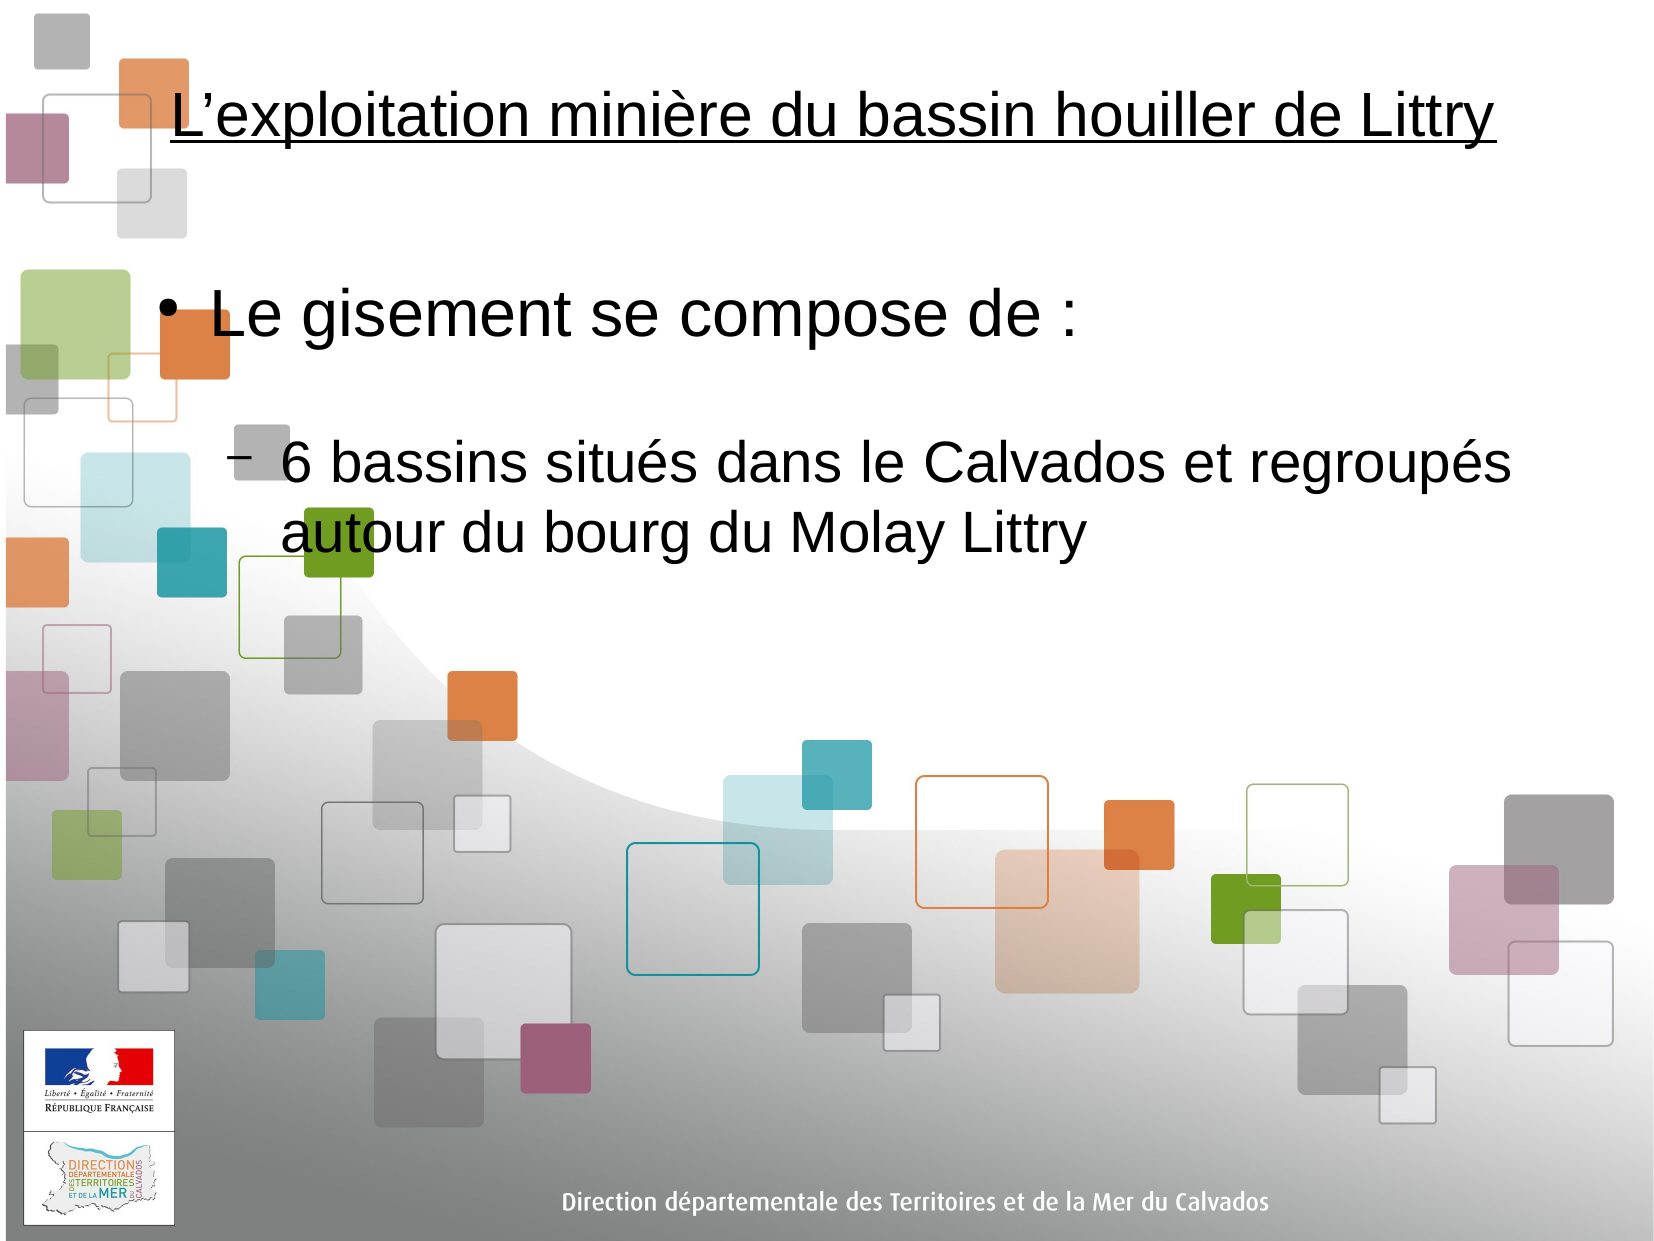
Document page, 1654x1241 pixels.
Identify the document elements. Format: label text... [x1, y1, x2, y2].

text_box L’exploitation minière du bassin houiller de Littry [68, 66, 1599, 157]
picture [5, 3, 1654, 1241]
list Le gisement se compose de : 6 bassins situés dans le Calvados et regroupés autour du bourg du Molay Littry [124, 261, 1530, 1103]
